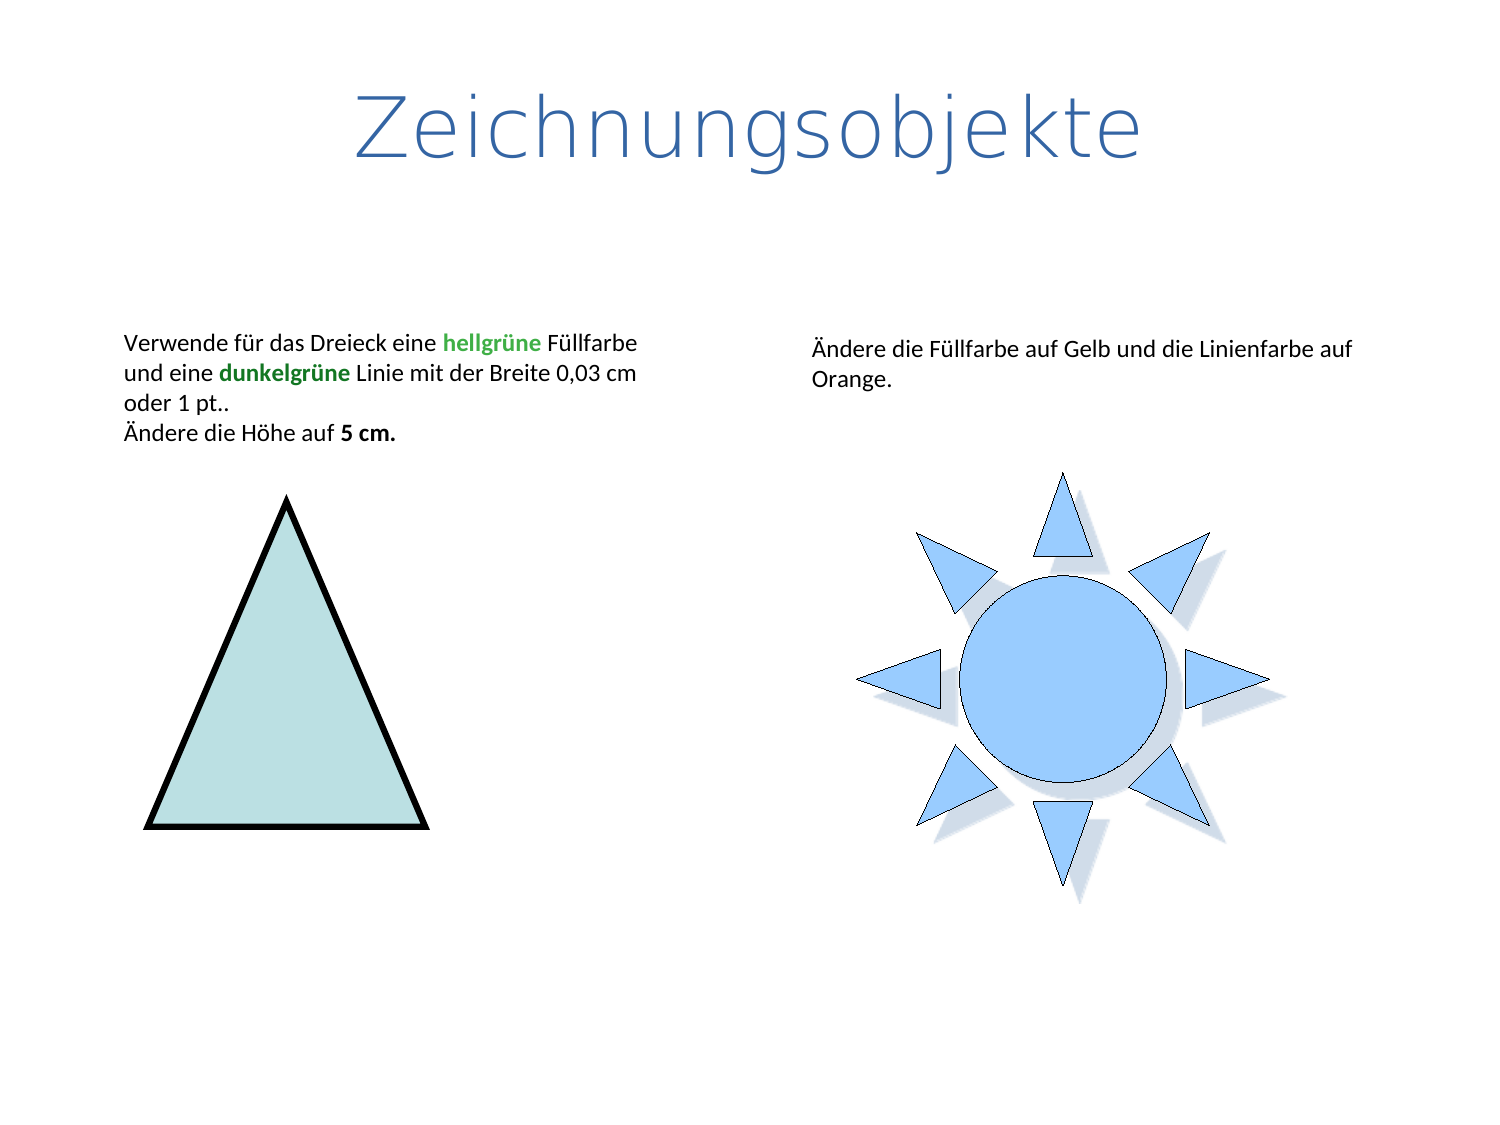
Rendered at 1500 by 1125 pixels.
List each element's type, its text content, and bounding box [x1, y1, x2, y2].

text_box Ändere die Füllfarbe auf Gelb und die Linienfarbe auf Orange. [797, 324, 1374, 400]
text_box [1185, 649, 1270, 709]
text_box [1033, 801, 1093, 886]
text_box Verwende für das Dreieck eine hellgrüne Füllfarbe und eine dunkelgrüne Linie mit der Breite 0,03 cm oder 1 pt.. Ändere die Höhe auf 5 cm. [109, 319, 686, 454]
title Zeichnungsobjekte [75, 3, 1426, 254]
text_box [1128, 744, 1210, 826]
text_box [959, 575, 1167, 783]
text_box [916, 744, 998, 826]
text_box [856, 649, 941, 709]
text_box [147, 501, 426, 827]
text_box [916, 532, 998, 614]
text_box [1033, 472, 1093, 557]
text_box [1128, 532, 1210, 614]
